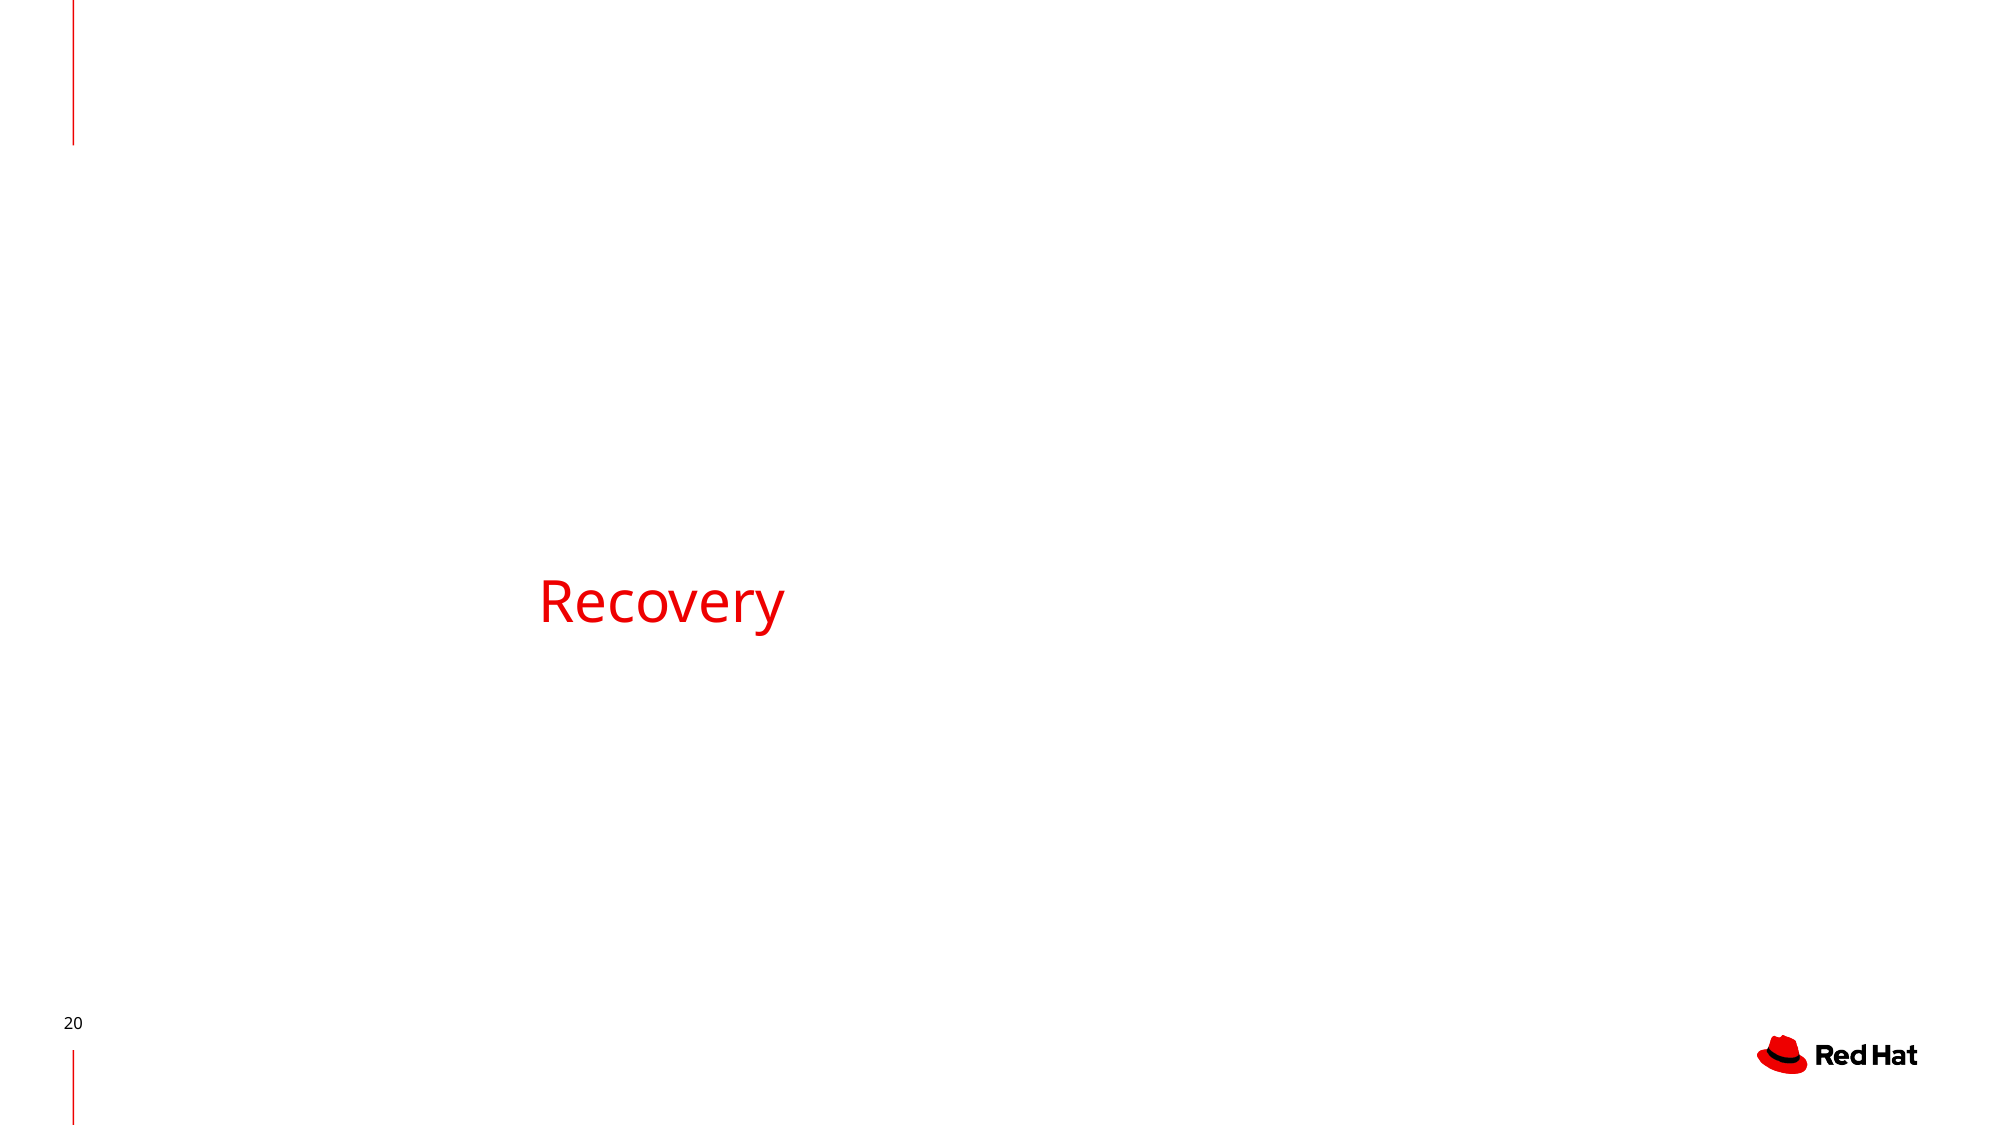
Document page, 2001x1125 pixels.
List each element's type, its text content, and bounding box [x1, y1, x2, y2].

slide_number <number> [13, 1012, 134, 1036]
title Recovery [538, 271, 1758, 917]
picture [1757, 1035, 1918, 1074]
